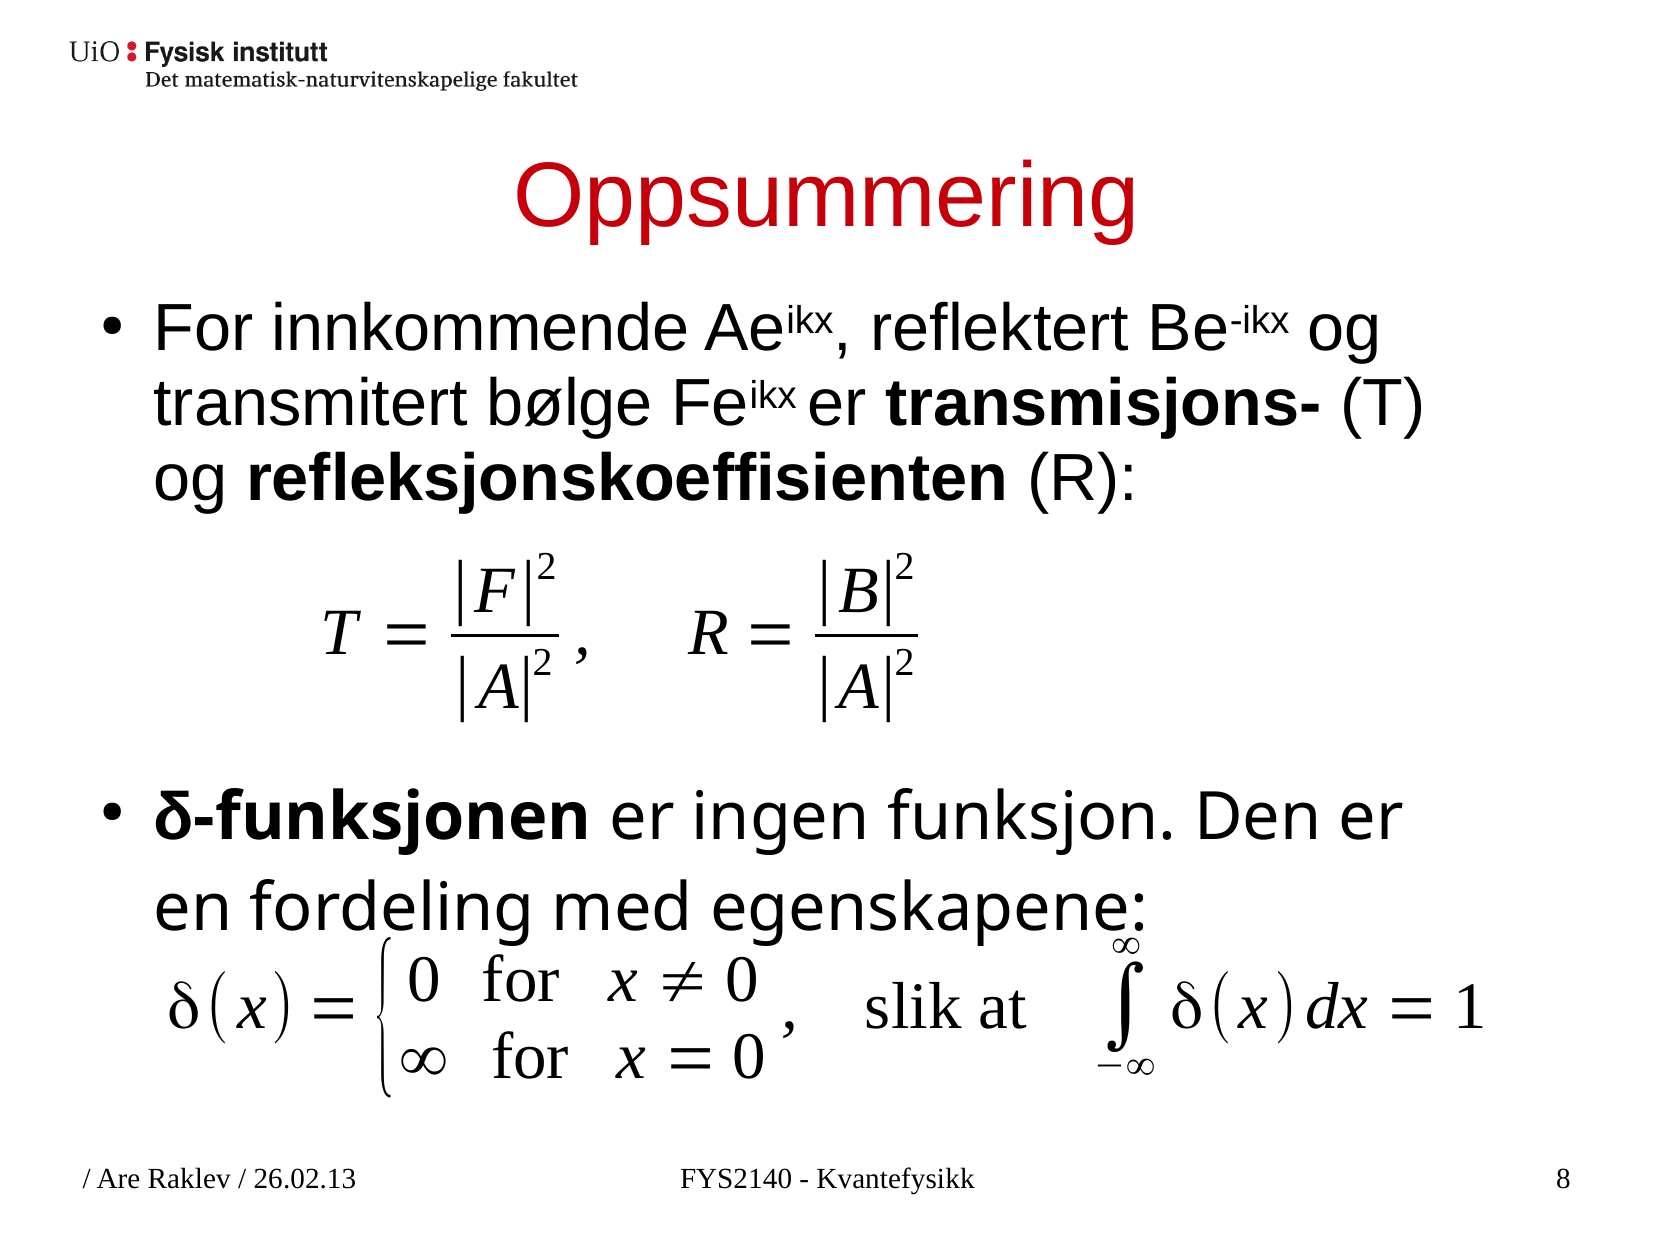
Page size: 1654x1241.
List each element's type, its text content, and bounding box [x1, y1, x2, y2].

title Oppsummering [82, 90, 1571, 298]
picture [68, 37, 581, 93]
list For innkommende Aeikx, reflektert Be-ikx og transmitert bølge Feikx er transmisjons- (T) og refleksjonskoeffisienten (R): δ-funksjonen er ingen funksjon. Den er en fordeling med egenskapene: [82, 290, 1501, 1094]
chart [314, 544, 928, 727]
chart [160, 934, 1493, 1101]
